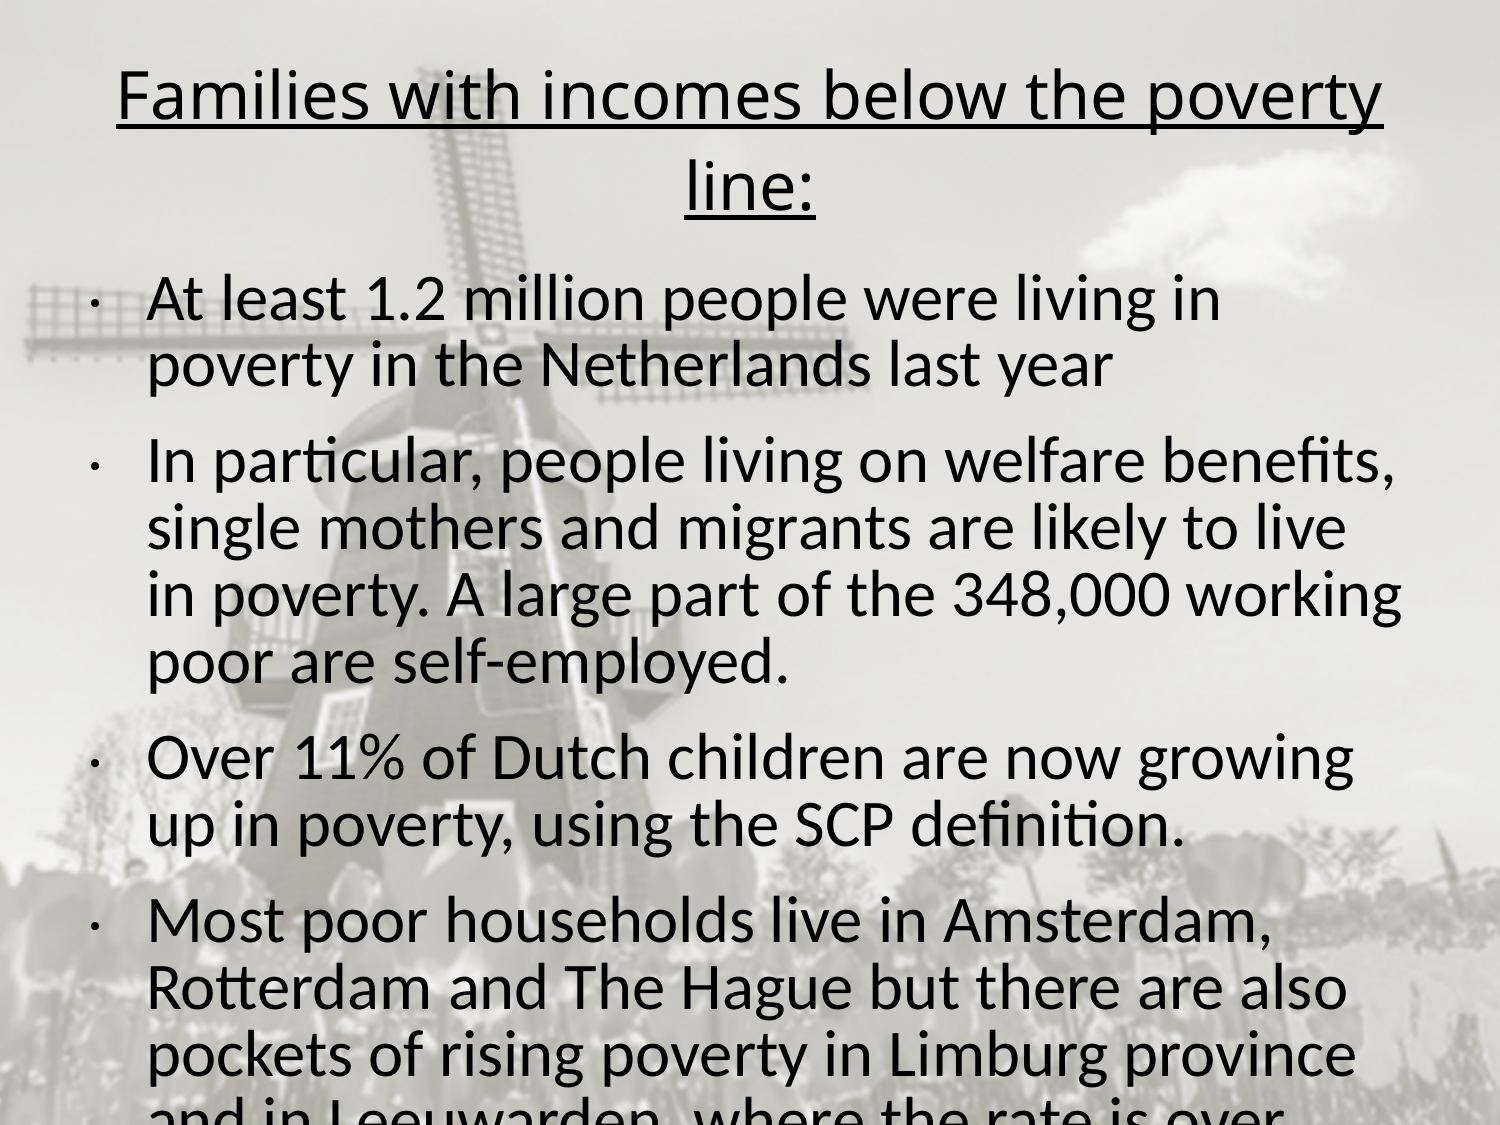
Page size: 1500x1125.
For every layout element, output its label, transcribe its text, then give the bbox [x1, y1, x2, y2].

picture [364, 1115, 382, 1124]
picture [637, 1115, 652, 1125]
list At least 1.2 million people were living in poverty in the Netherlands last year In particular, people living on welfare benefits, single mothers and migrants are likely to live in poverty. A large part of the 348,000 working poor are self-employed. Over 11% of Dutch children are now growing up in poverty, using the SCP definition. Most poor households live in Amsterdam, Rotterdam and The Hague but there are also pockets of rising poverty in Limburg province and in Leeuwarden, where the rate is over 25% in one district. [75, 262, 1425, 1005]
picture [1237, 1115, 1255, 1124]
picture [0, 0, 1500, 1125]
picture [601, 1115, 619, 1124]
title Families with incomes below the poverty line: [75, 45, 1425, 233]
picture [187, 1115, 202, 1125]
picture [1068, 1115, 1086, 1124]
picture [397, 1115, 415, 1124]
picture [220, 1115, 237, 1125]
picture [751, 1115, 766, 1125]
picture [912, 1115, 927, 1125]
picture [840, 1115, 858, 1124]
picture [566, 1115, 583, 1125]
picture [945, 1115, 963, 1124]
picture [1173, 1115, 1192, 1125]
picture [288, 1115, 303, 1125]
picture [784, 1115, 802, 1124]
